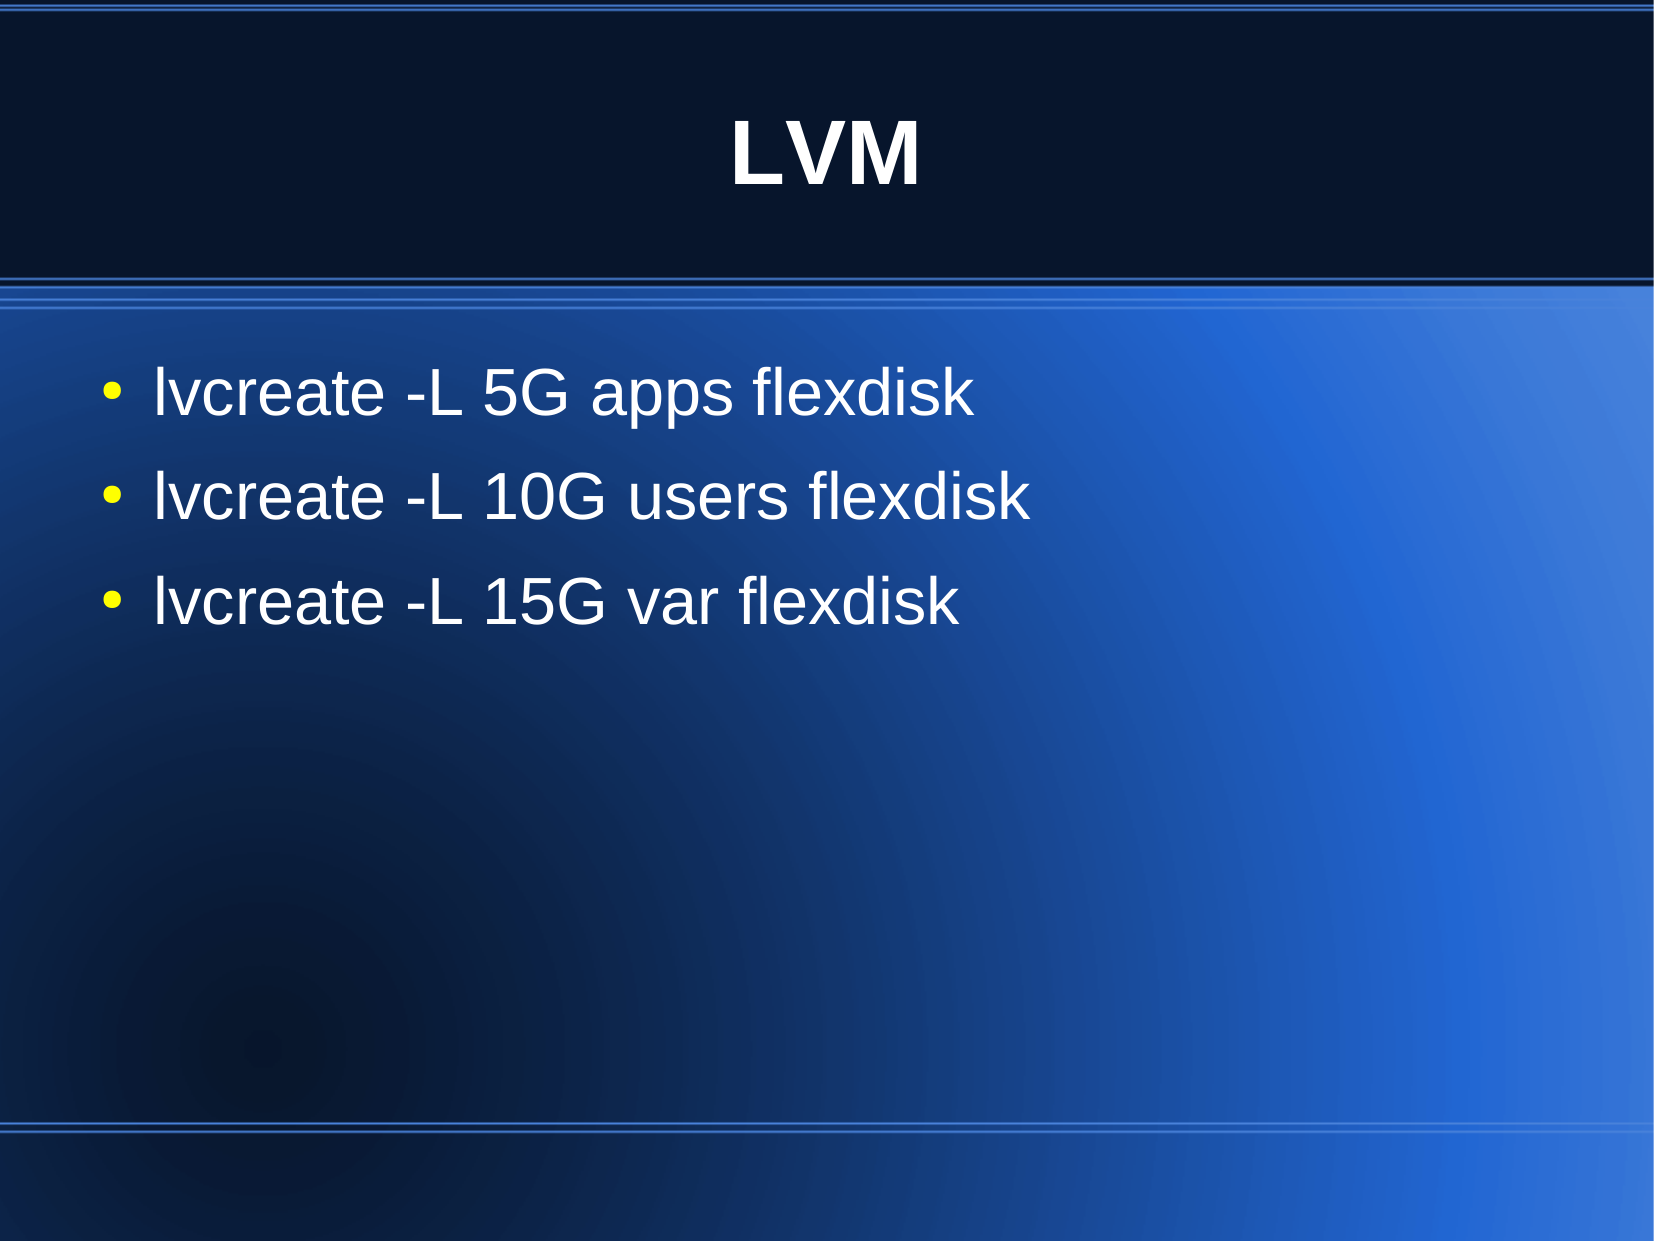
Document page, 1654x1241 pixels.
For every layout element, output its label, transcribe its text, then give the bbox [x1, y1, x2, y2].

picture [0, 0, 1654, 1241]
list lvcreate -L 5G apps flexdisk lvcreate -L 10G users flexdisk lvcreate -L 15G var flexdisk [82, 355, 1571, 1159]
title LVM [82, 56, 1571, 250]
